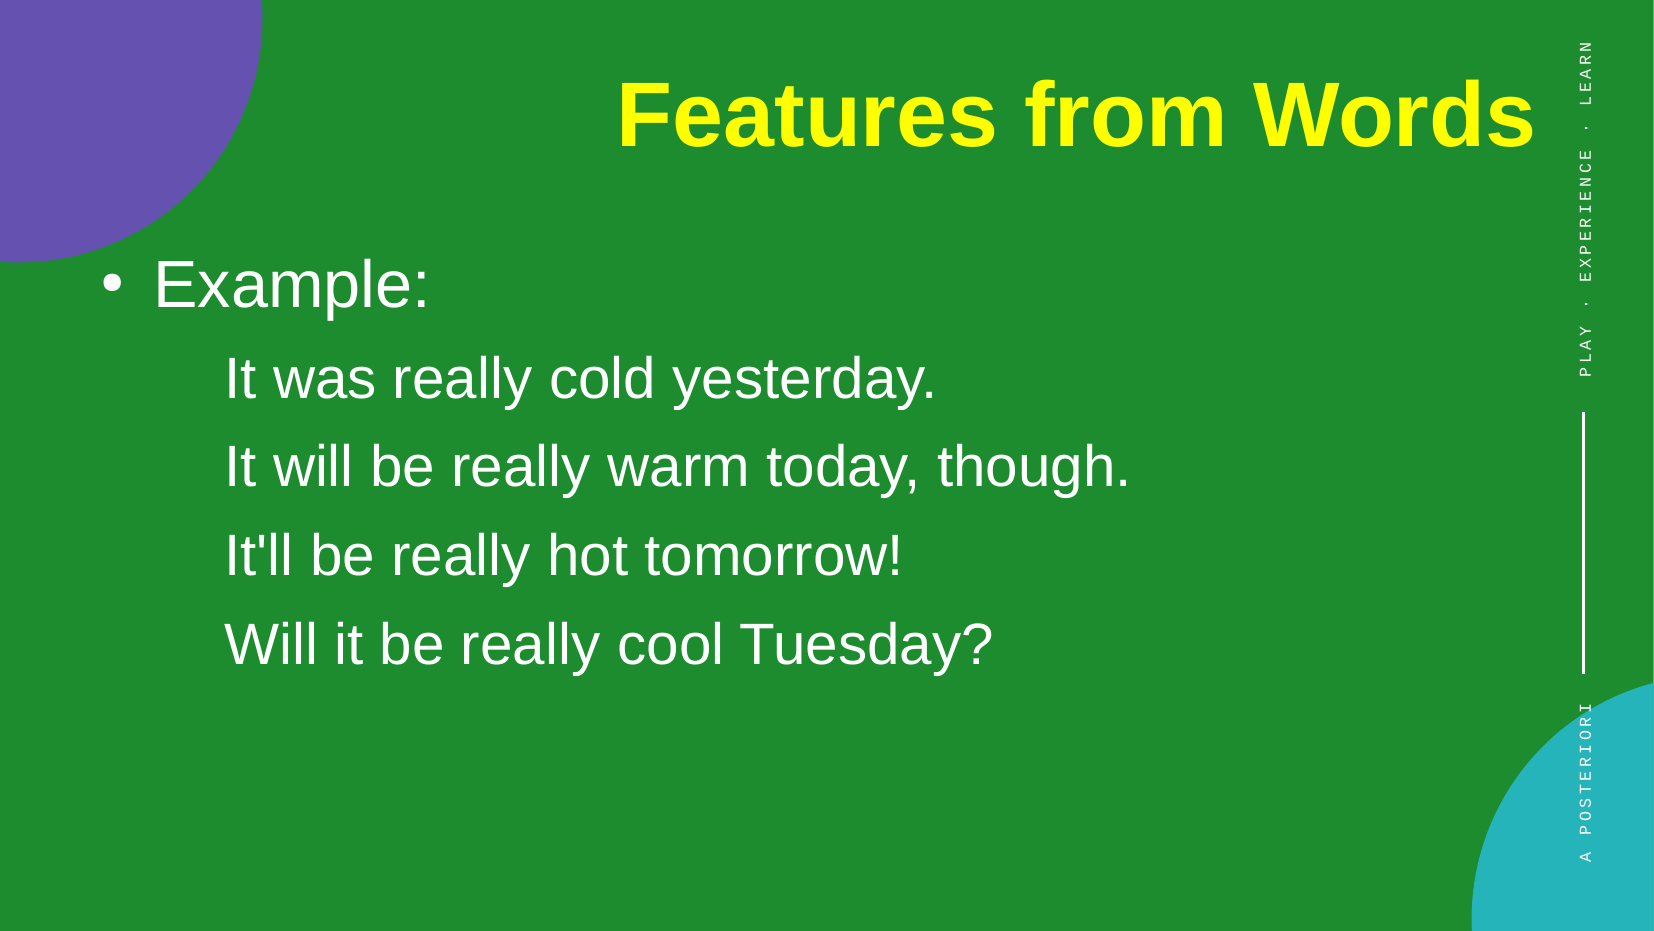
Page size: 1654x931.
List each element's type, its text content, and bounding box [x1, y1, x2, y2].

title Features from Words [262, 37, 1538, 193]
list Example: It was really cold yesterday. It will be really warm today, though. It'll be really hot tomorrow! Will it be really cool Tuesday? [82, 247, 1571, 787]
